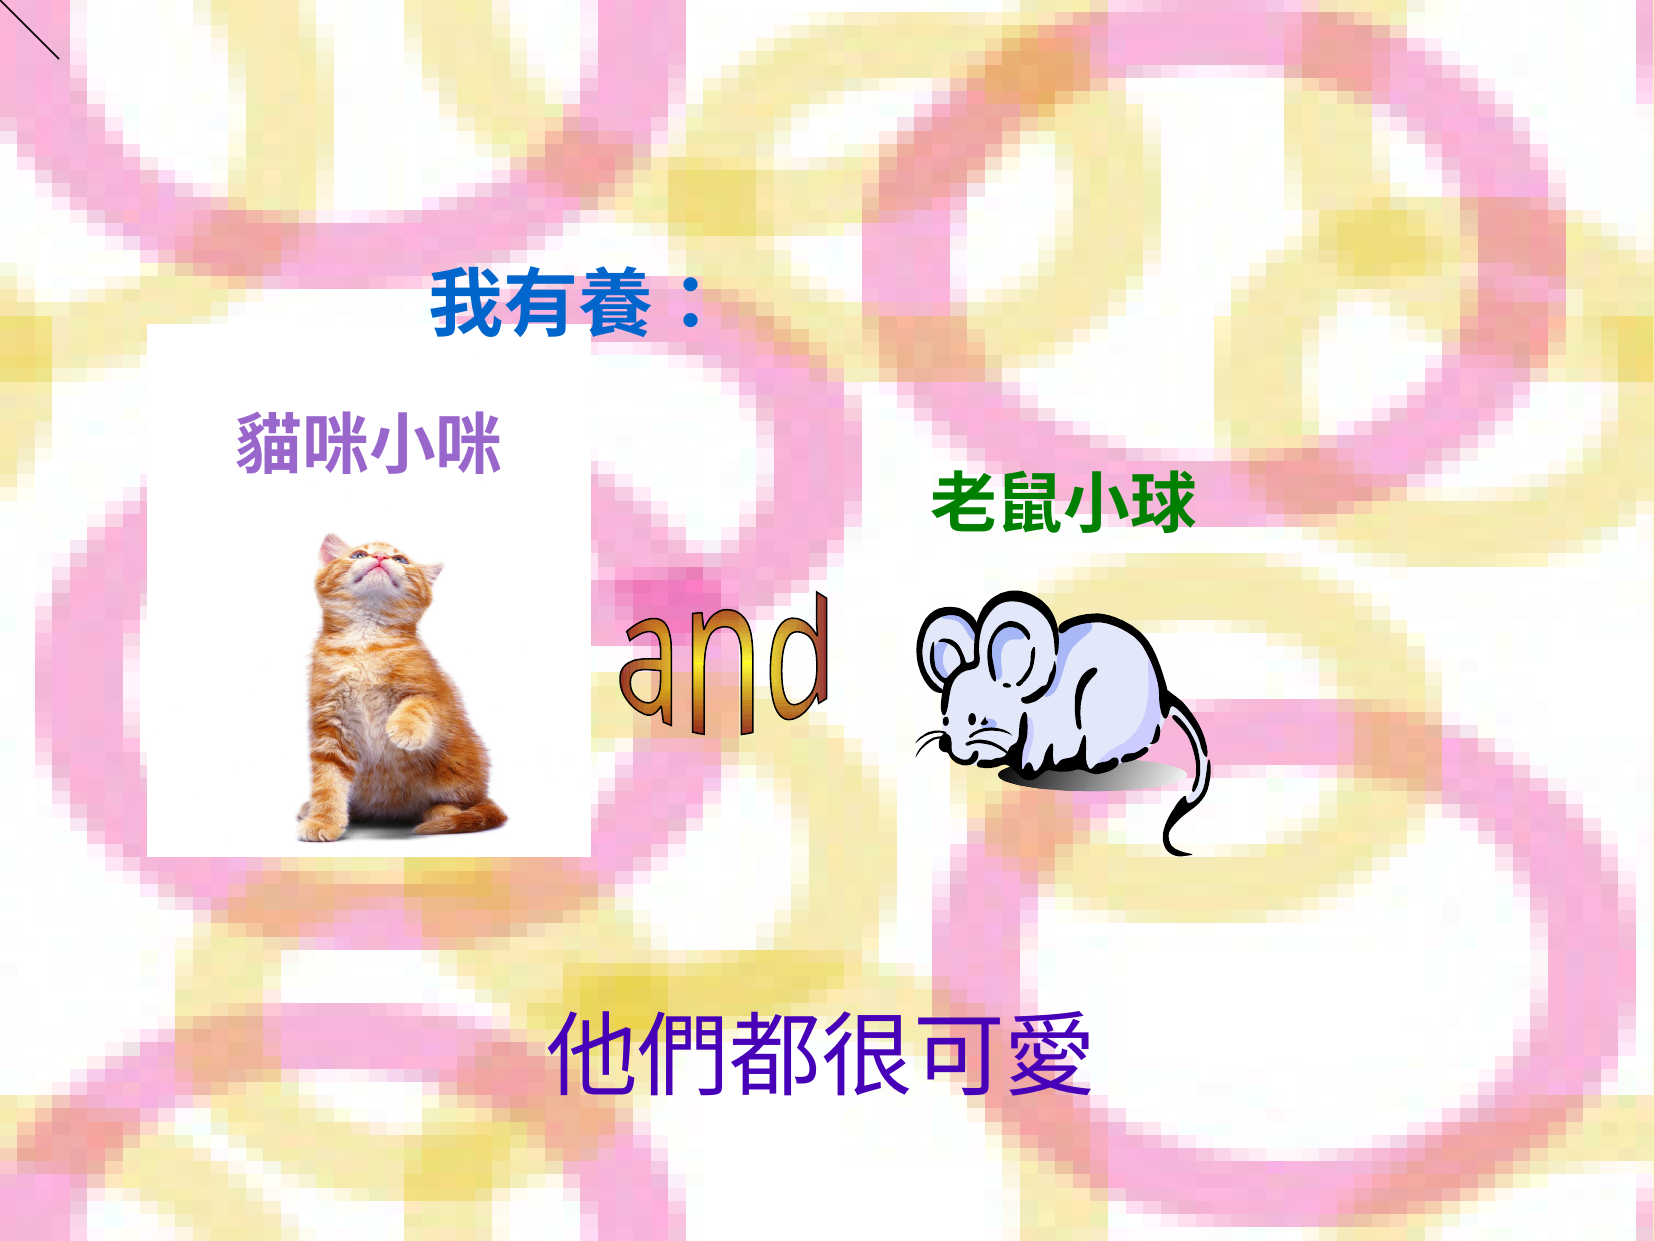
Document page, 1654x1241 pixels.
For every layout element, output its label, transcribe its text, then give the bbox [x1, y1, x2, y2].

text_box and [692, 609, 753, 735]
text_box 貓咪小咪 [206, 383, 532, 473]
text_box 他們都很可愛 [531, 974, 1152, 1094]
text_box and [620, 618, 672, 726]
text_box 我有養： [413, 236, 1123, 327]
text_box 老鼠小球 [915, 442, 1241, 532]
text_box and [770, 592, 827, 720]
picture [0, 0, 1654, 1241]
